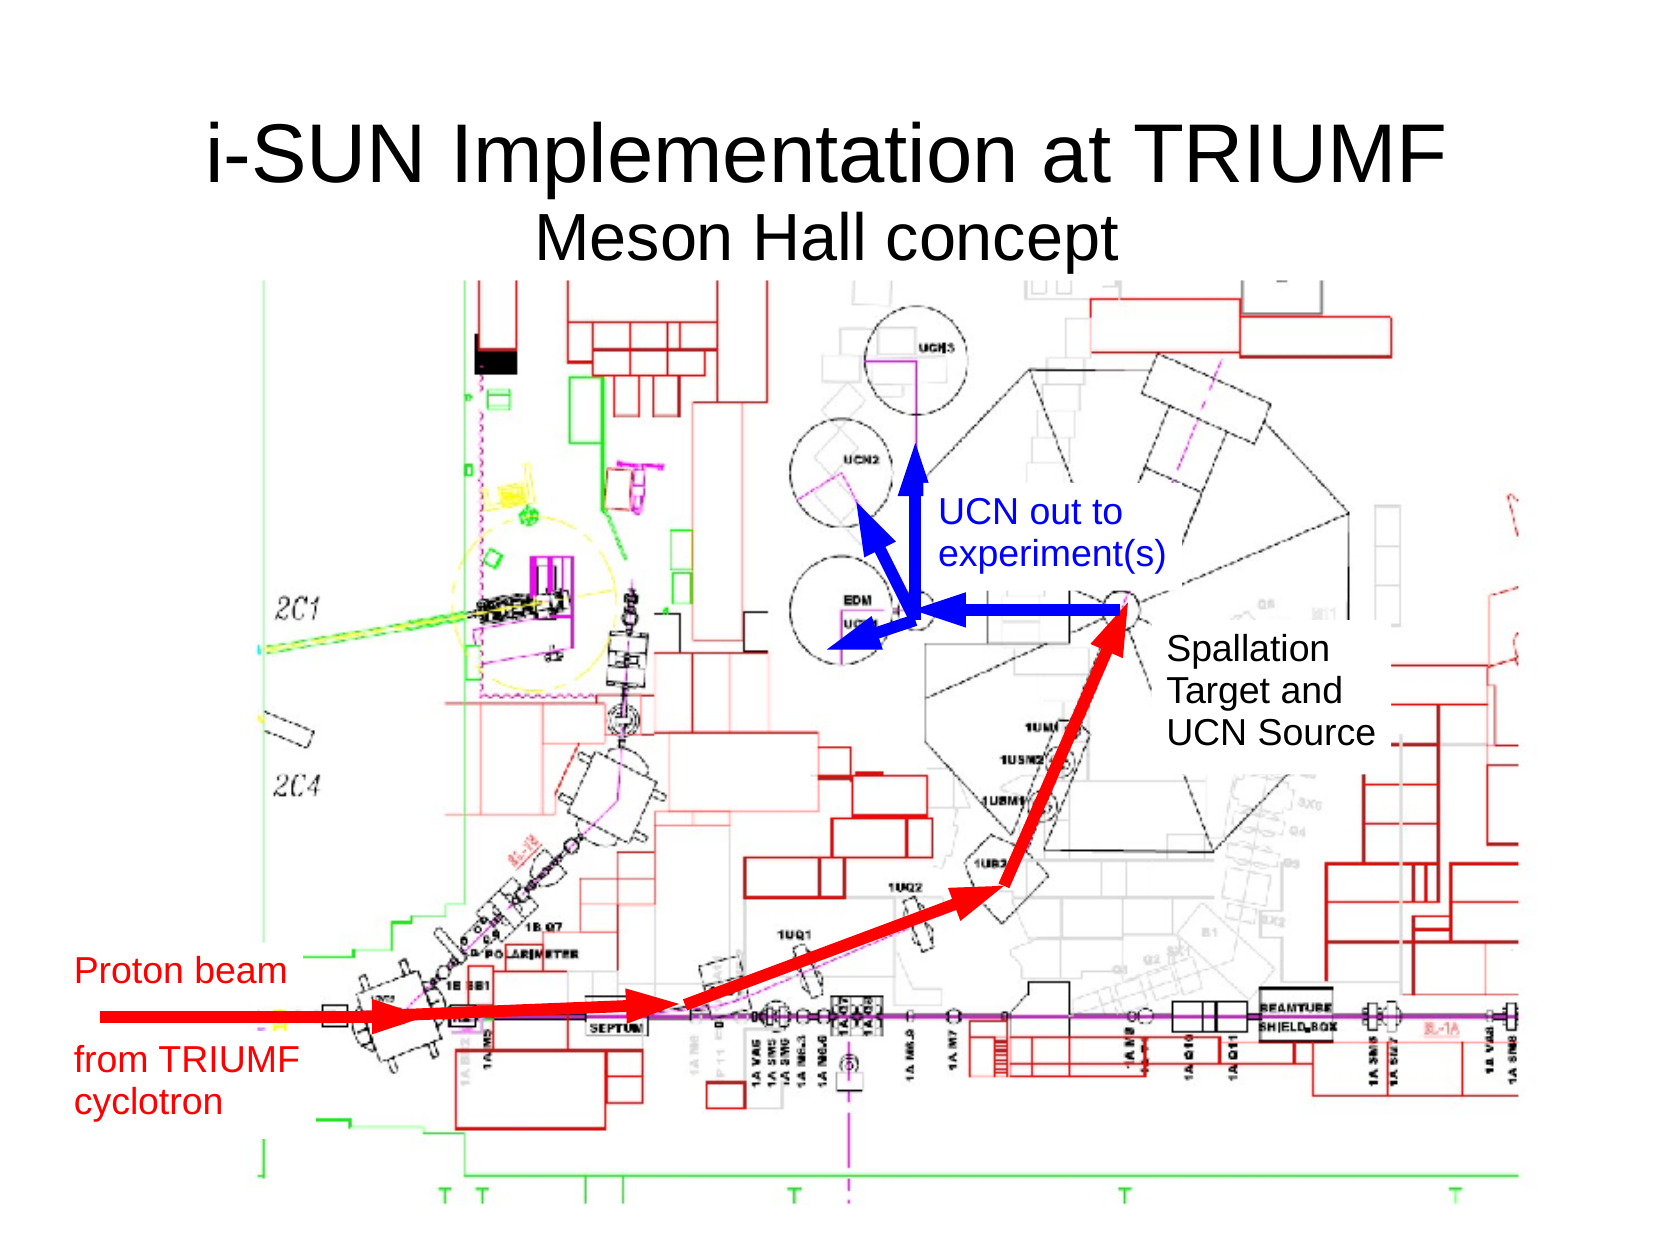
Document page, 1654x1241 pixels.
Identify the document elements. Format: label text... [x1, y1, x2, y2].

text_box UCN out to experiment(s) [923, 482, 1182, 591]
text_box Proton beam [59, 942, 303, 1004]
title i-SUN Implementation at TRIUMF Meson Hall concept [82, 94, 1571, 287]
text_box from TRIUMF cyclotron [59, 1031, 316, 1139]
picture [194, 287, 1565, 1211]
text_box Spallation Target and UCN Source [1151, 620, 1392, 775]
